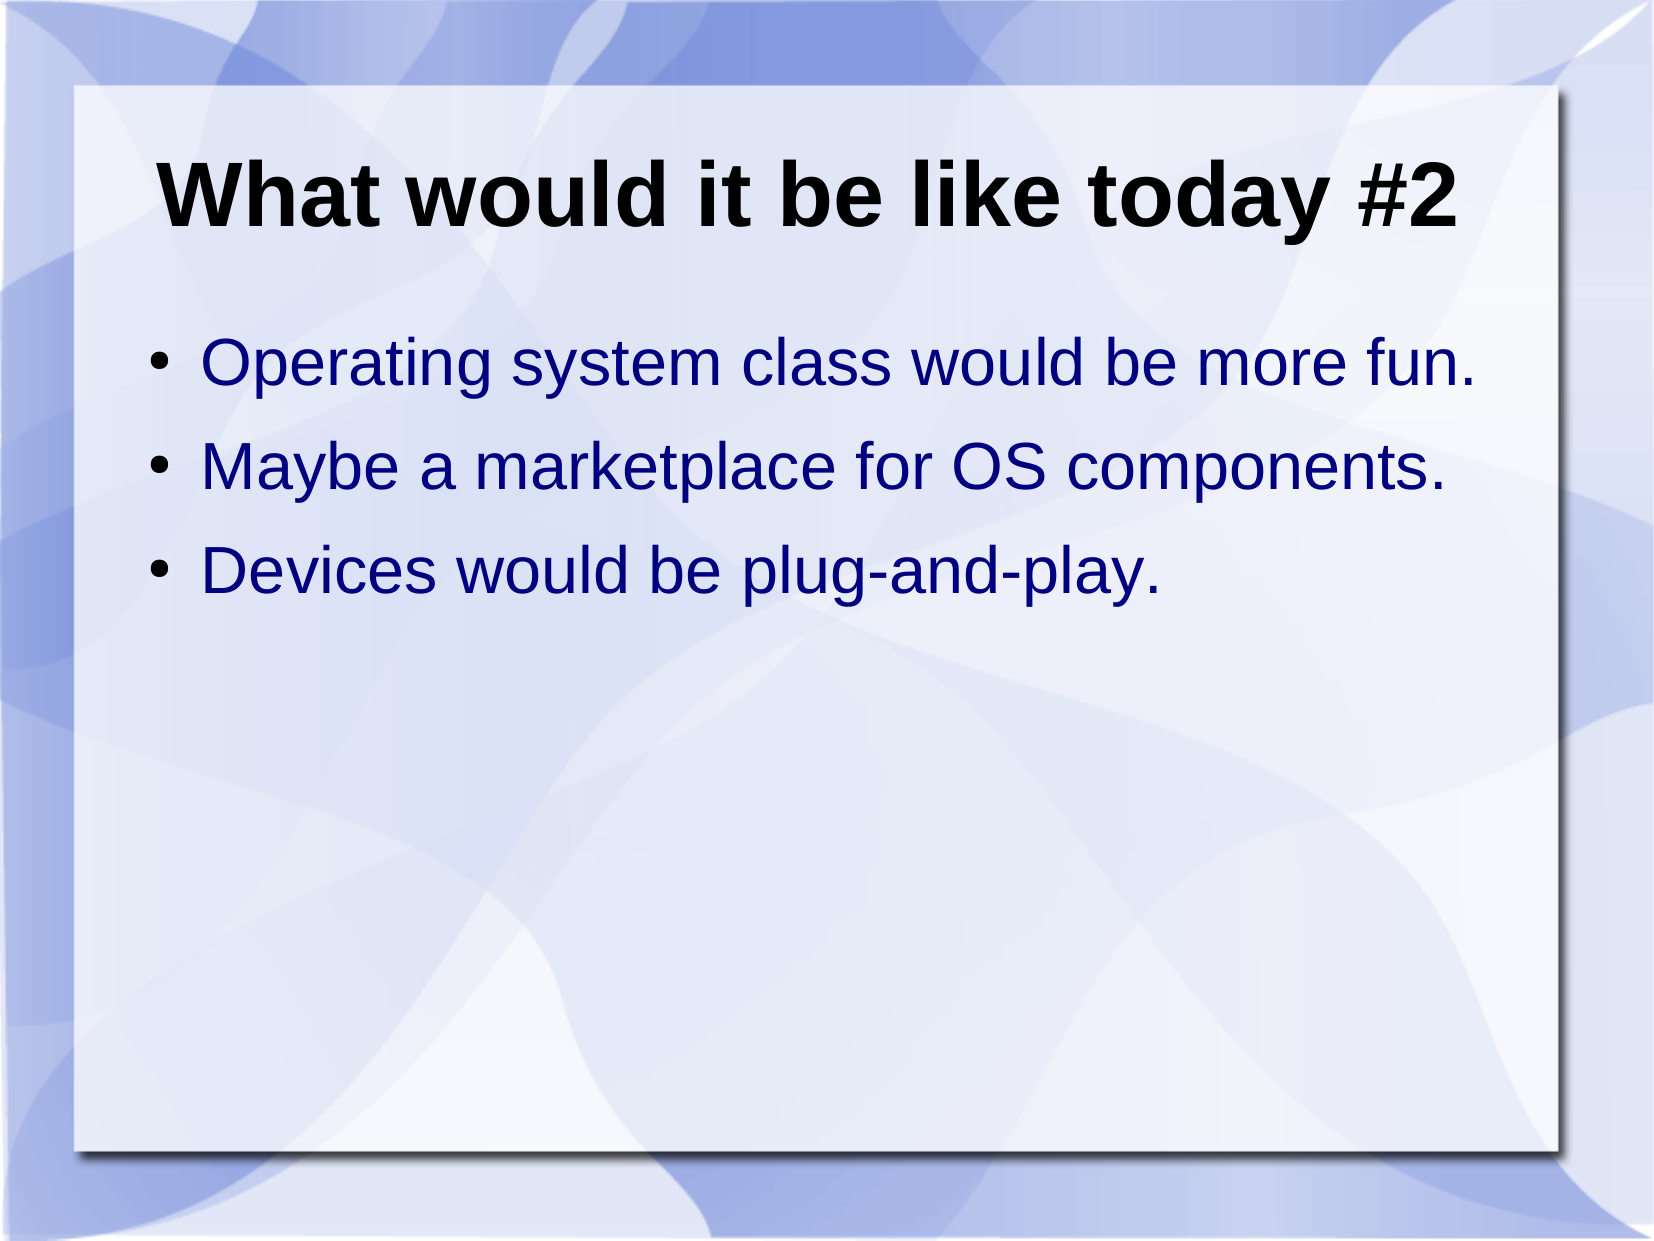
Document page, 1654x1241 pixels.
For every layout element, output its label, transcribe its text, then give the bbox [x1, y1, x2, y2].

title What would it be like today #2 [82, 98, 1536, 291]
list Operating system class would be more fun. Maybe a marketplace for OS components. Devices would be plug-and-play. [129, 324, 1489, 1217]
picture [0, 0, 1654, 1241]
